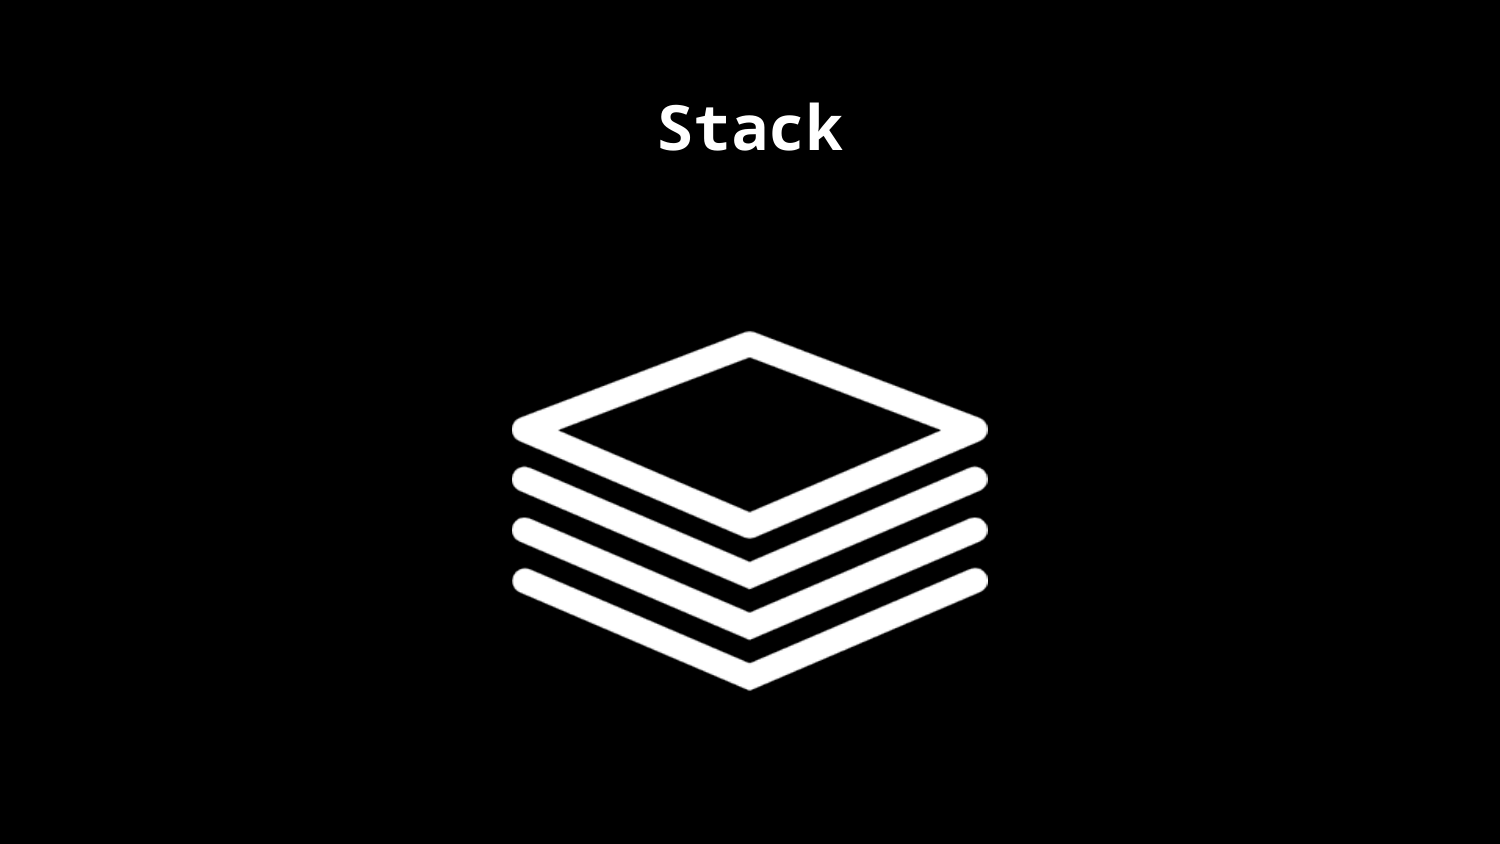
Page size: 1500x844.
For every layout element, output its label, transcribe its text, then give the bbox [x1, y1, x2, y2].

picture [512, 220, 988, 696]
title Stack [51, 72, 1449, 167]
